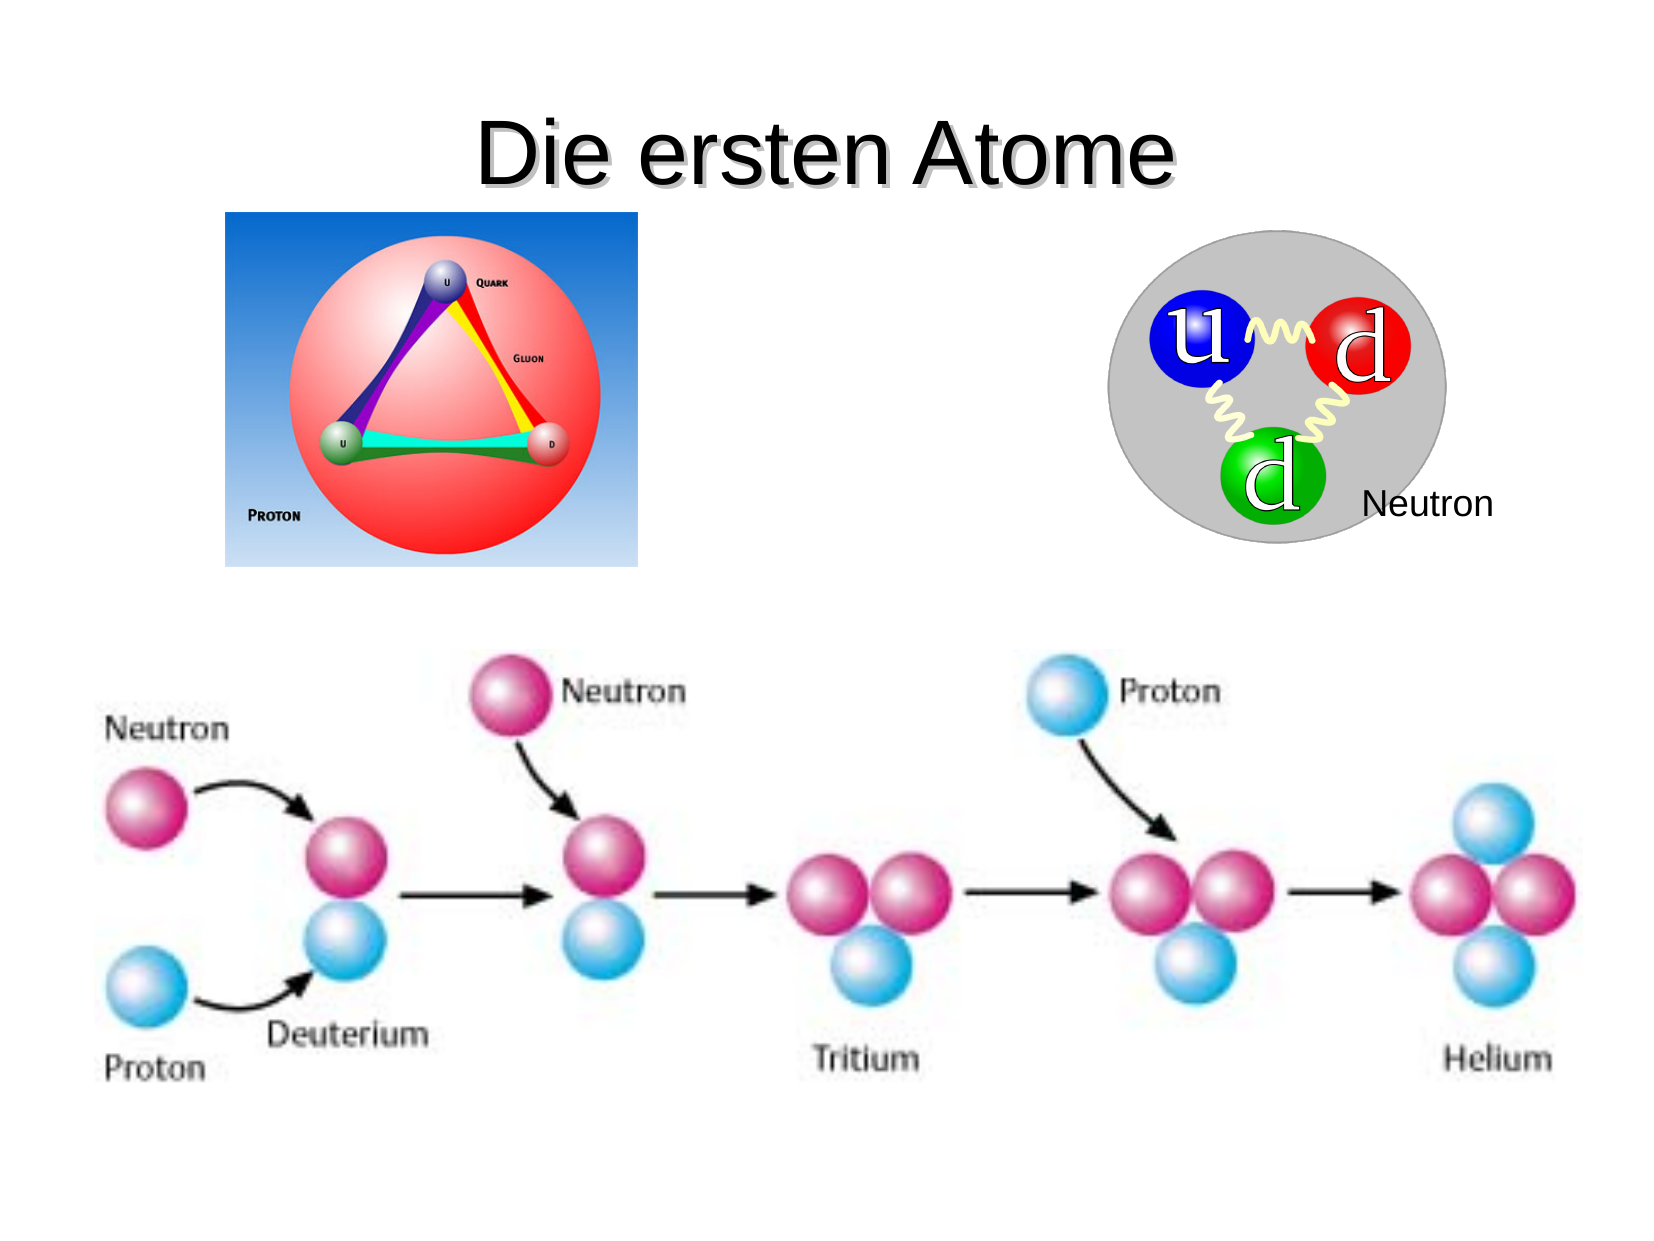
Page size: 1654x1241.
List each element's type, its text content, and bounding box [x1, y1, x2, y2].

title Die ersten Atome [82, 49, 1571, 257]
picture [225, 212, 638, 567]
picture [1051, 257, 1512, 603]
text_box Neutron [1346, 474, 1510, 532]
picture [94, 649, 1583, 1097]
